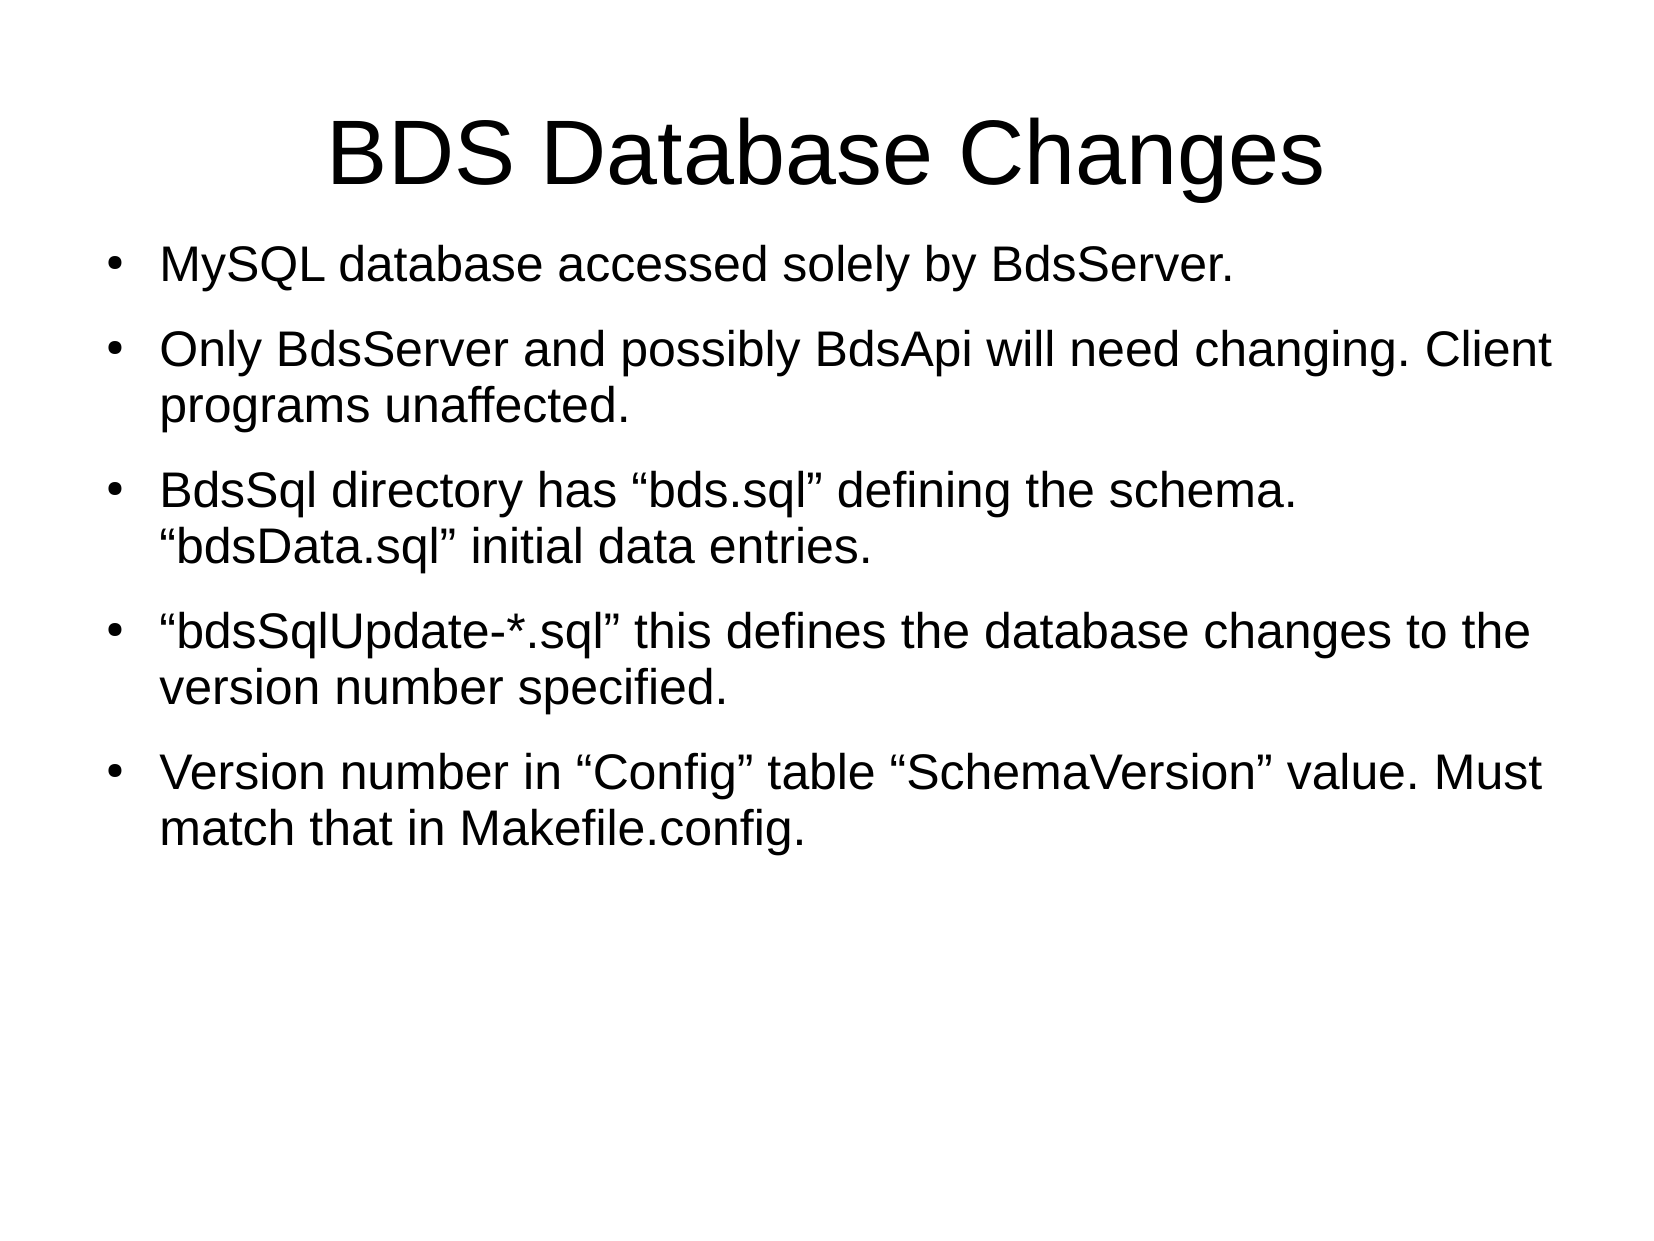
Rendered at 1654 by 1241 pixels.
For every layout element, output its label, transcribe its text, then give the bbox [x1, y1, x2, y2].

list MySQL database accessed solely by BdsServer. Only BdsServer and possibly BdsApi will need changing. Client programs unaffected. BdsSql directory has “bds.sql” defining the schema. “bdsData.sql” initial data entries. “bdsSqlUpdate-*.sql” this defines the database changes to the version number specified. Version number in “Config” table “SchemaVersion” value. Must match that in Makefile.config. [88, 236, 1577, 1040]
title BDS Database Changes [82, 56, 1571, 250]
